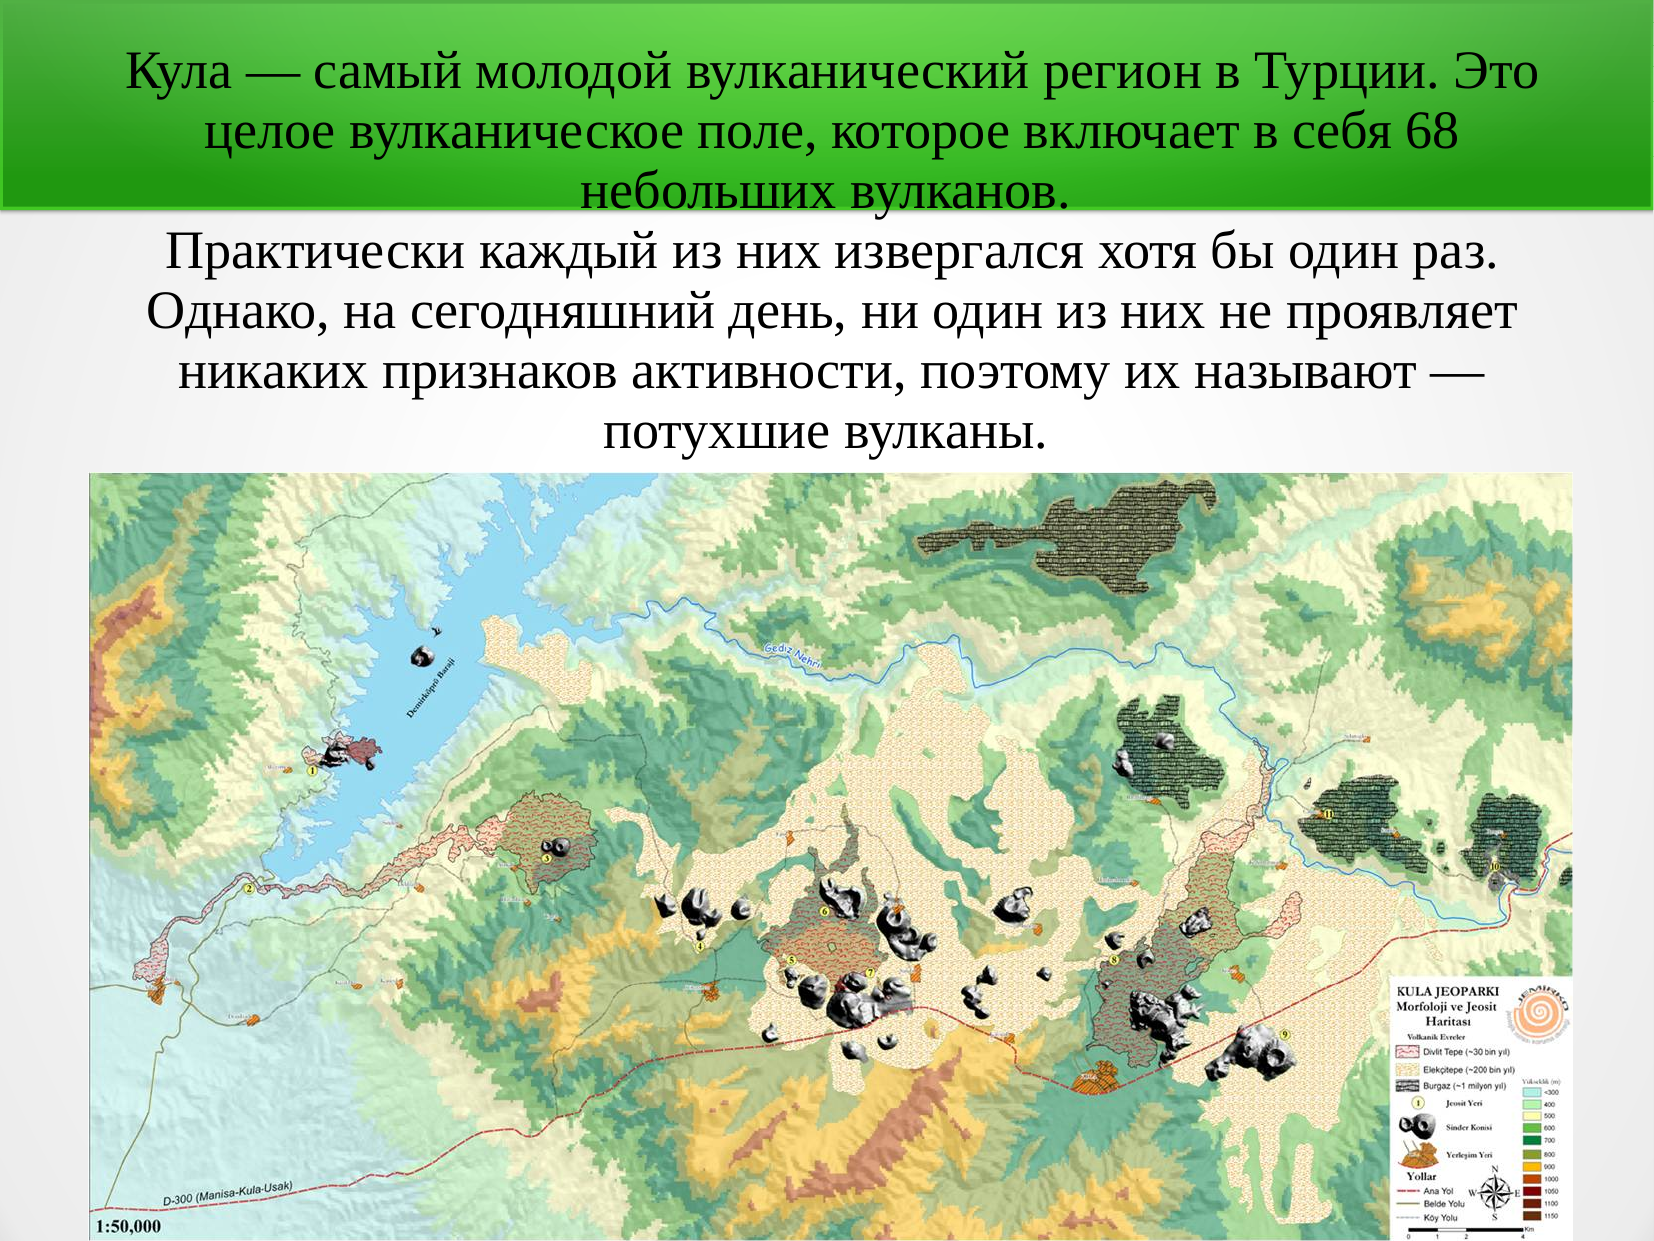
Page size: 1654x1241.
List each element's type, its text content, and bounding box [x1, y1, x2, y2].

subtitle Кула — самый молодой вулканический регион в Турции. Это целое вулканическое поле, которое включает в себя 68 небольших вулканов. Практически каждый из них извергался хотя бы один раз. Однако, на сегодняшний день, ни один из них не проявляет никаких признаков активности, поэтому их называют — потухшие вулканы. [88, 29, 1577, 532]
picture [88, 472, 1573, 1241]
